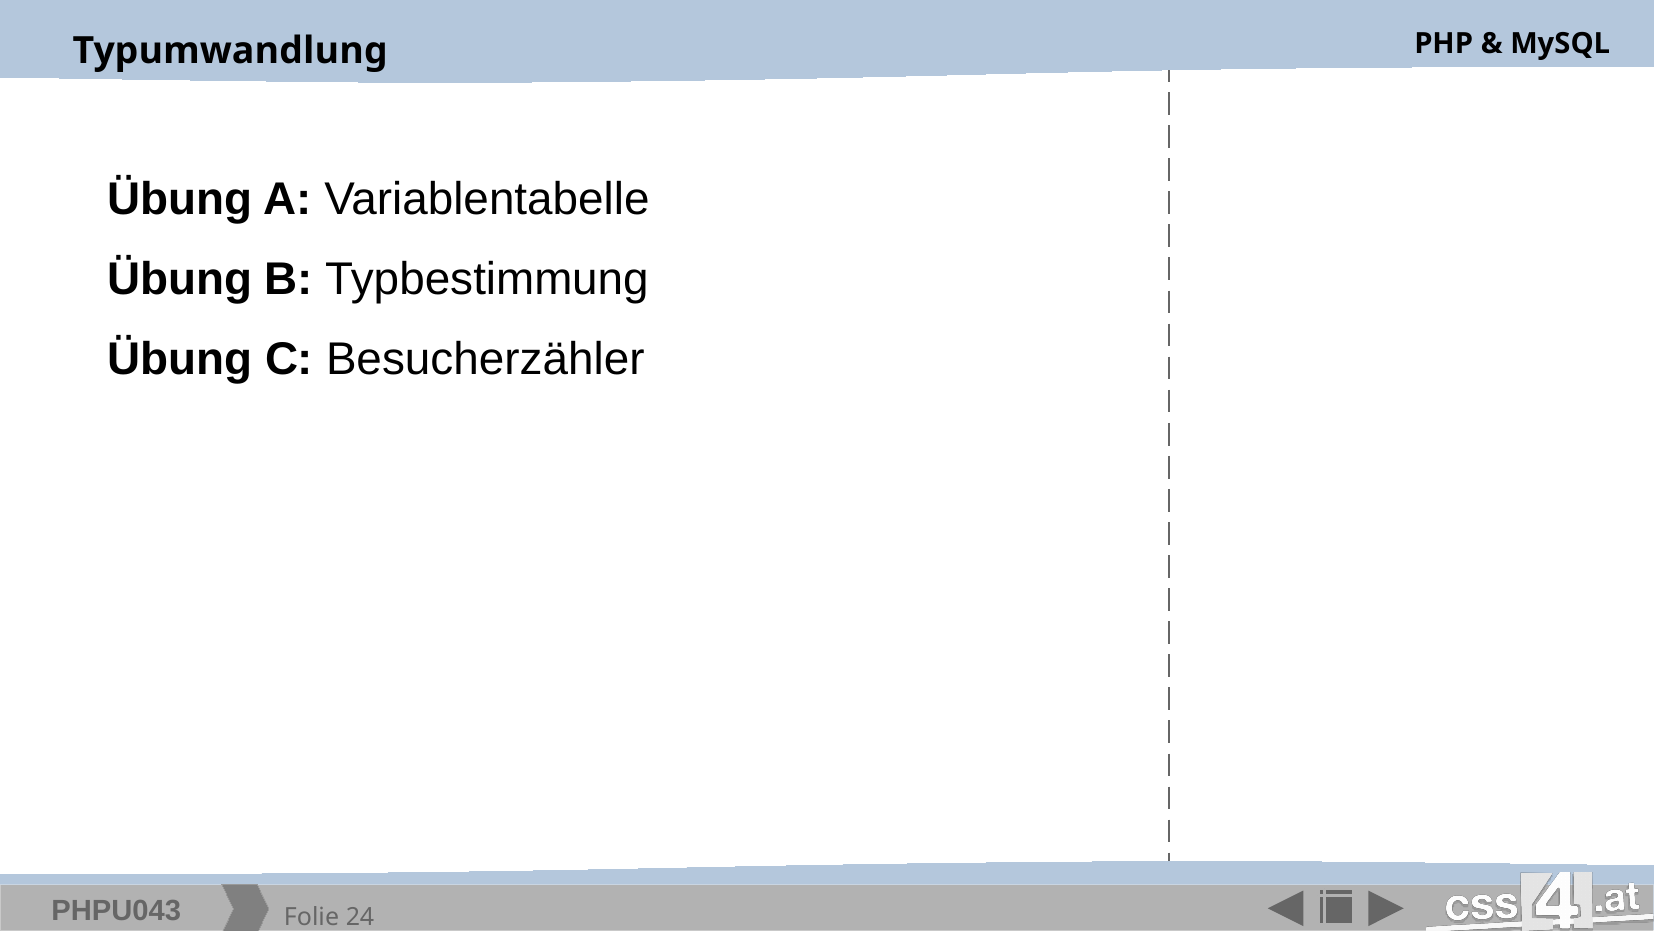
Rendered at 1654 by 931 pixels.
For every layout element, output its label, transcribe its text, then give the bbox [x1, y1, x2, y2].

text_box Übung A: Variablentabelle [92, 165, 1052, 232]
text_box Übung C: Besucherzähler [92, 325, 1052, 392]
text_box [0, 861, 1654, 931]
text_box PHPU043 [36, 886, 209, 931]
text_box Folie <Foliennummer> [269, 891, 542, 931]
text_box [0, 0, 1654, 83]
text_box PHP & MySQL [1399, 15, 1631, 60]
text_box Übung B: Typbestimmung [92, 245, 1052, 312]
picture [1426, 872, 1654, 931]
text_box Typumwandlung [57, 16, 416, 69]
